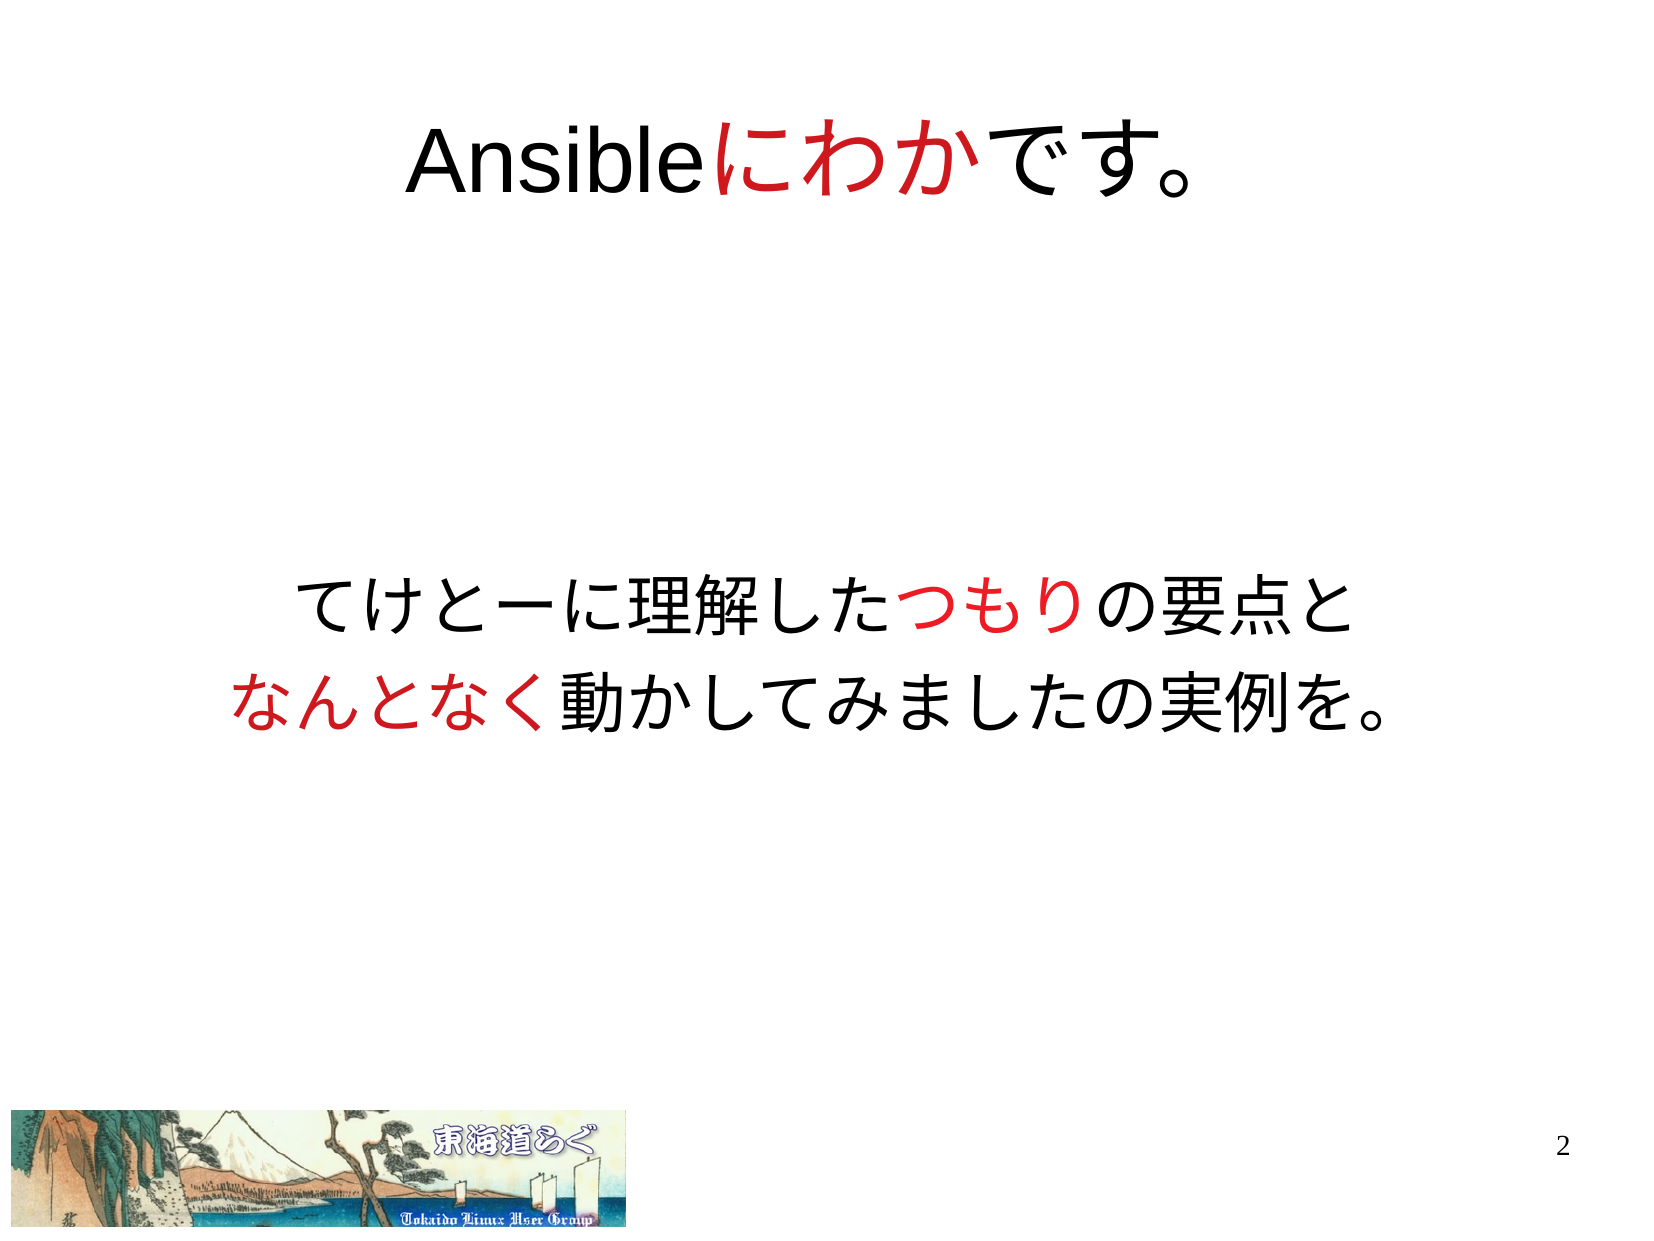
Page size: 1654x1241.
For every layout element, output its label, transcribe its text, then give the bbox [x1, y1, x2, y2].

title Ansibleにわかです。 [82, 49, 1571, 257]
picture [11, 1110, 626, 1227]
subtitle てけとーに理解したつもりの要点と なんとなく動かしてみましたの実例を。 [82, 290, 1571, 1010]
